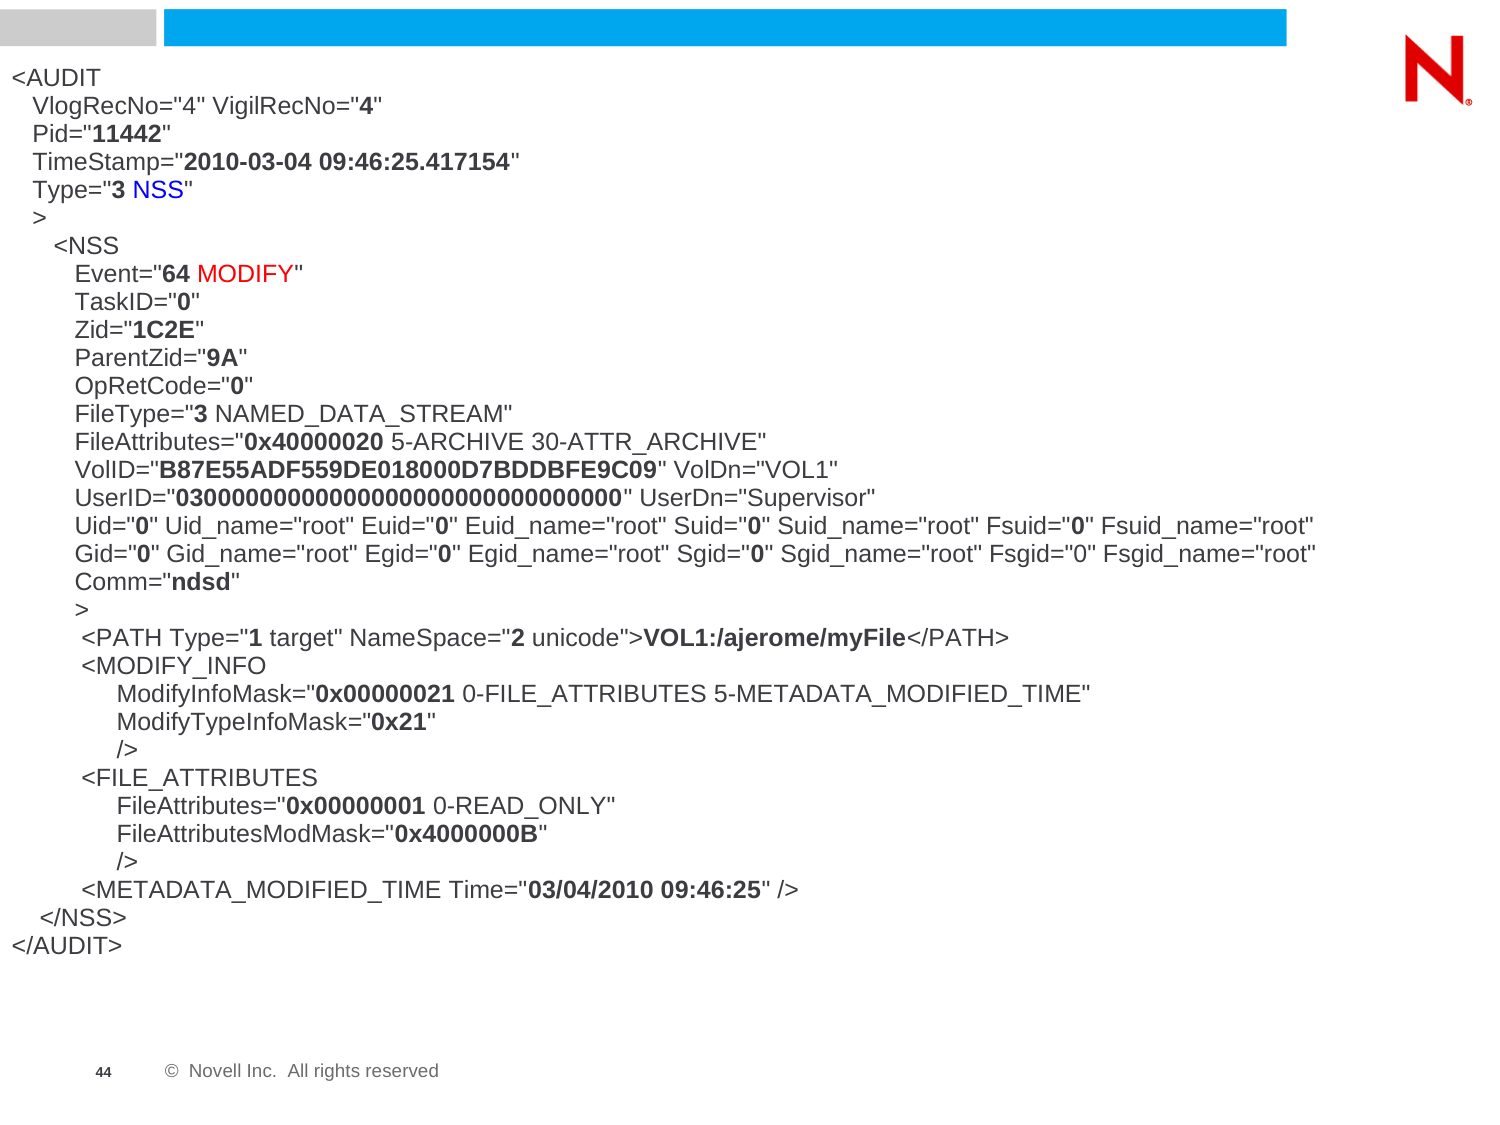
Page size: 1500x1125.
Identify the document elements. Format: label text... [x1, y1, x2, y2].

picture [1403, 32, 1473, 50]
text_box <AUDIT VlogRecNo="4" VigilRecNo="4" Pid="11442" TimeStamp="2010-03-04 09:46:25.417154" Type="3 NSS" > <NSS Event="64 MODIFY" TaskID="0" Zid="1C2E" ParentZid="9A" OpRetCode="0" FileType="3 NAMED_DATA_STREAM" FileAttributes="0x40000020 5-ARCHIVE 30-ATTR_ARCHIVE" VolID="B87E55ADF559DE018000D7BDDBFE9C09" VolDn="VOL1" UserID="03000000000000000000000000000000" UserDn="Supervisor" Uid="0" Uid_name="root" Euid="0" Euid_name="root" Suid="0" Suid_name="root" Fsuid="0" Fsuid_name="root" Gid="0" Gid_name="root" Egid="0" Egid_name="root" Sgid="0" Sgid_name="root" Fsgid="0" Fsgid_name="root" Comm="ndsd" > <PATH Type="1 target" NameSpace="2 unicode">VOL1:/ajerome/myFile</PATH> <MODIFY_INFO ModifyInfoMask="0x00000021 0-FILE_ATTRIBUTES 5-METADATA_MODIFIED_TIME" ModifyTypeInfoMask="0x21" /> <FILE_ATTRIBUTES FileAttributes="0x00000001 0-READ_ONLY" FileAttributesModMask="0x4000000B" /> <METADATA_MODIFIED_TIME Time="03/04/2010 09:46:25" /> </NSS> </AUDIT> [11, 50, 1483, 973]
